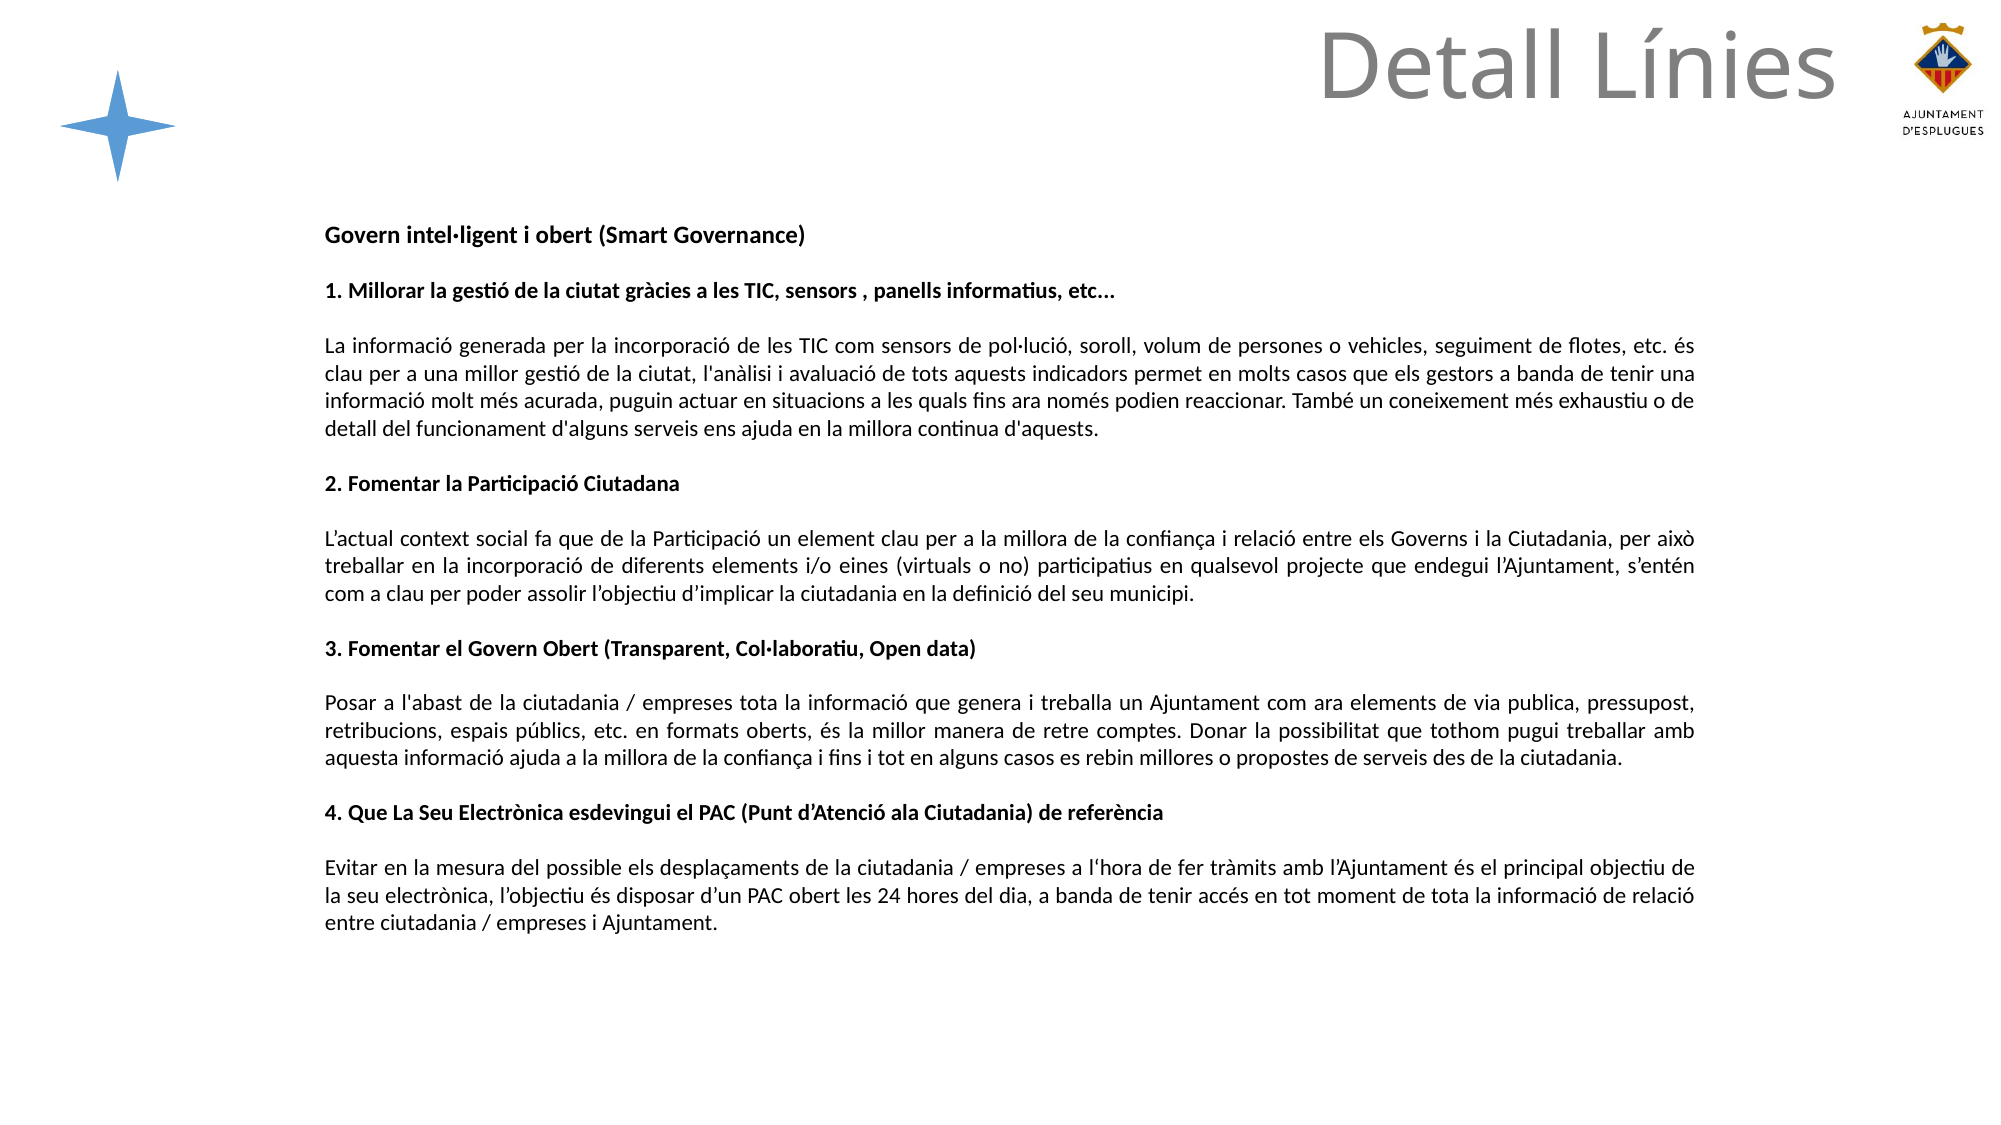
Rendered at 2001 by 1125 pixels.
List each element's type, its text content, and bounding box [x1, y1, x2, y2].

title Detall Línies [1181, 3, 1976, 127]
text_box Govern intel·ligent i obert (Smart Governance) 1. Millorar la gestió de la ciutat gràcies a les TIC, sensors , panells informatius, etc... La informació generada per la incorporació de les TIC com sensors de pol·lució, soroll, volum de persones o vehicles, seguiment de flotes, etc. és clau per a una millor gestió de la ciutat, l'anàlisi i avaluació de tots aquests indicadors permet en molts casos que els gestors a banda de tenir una informació molt més acurada, puguin actuar en situacions a les quals fins ara només podien reaccionar. També un coneixement més exhaustiu o de detall del funcionament d'alguns serveis ens ajuda en la millora continua d'aquests. 2. Fomentar la Participació Ciutadana L’actual context social fa que de la Participació un element clau per a la millora de la confiança i relació entre els Governs i la Ciutadania, per això treballar en la incorporació de diferents elements i/o eines (virtuals o no) participatius en qualsevol projecte que endegui l’Ajuntament, s’entén com a clau per poder assolir l’objectiu d’implicar la ciutadania en la definició del seu municipi. 3. Fomentar el Govern Obert (Transparent, Col·laboratiu, Open data) Posar a l'abast de la ciutadania / empreses tota la informació que genera i treballa un Ajuntament com ara elements de via publica, pressupost, retribucions, espais públics, etc. en formats oberts, és la millor manera de retre comptes. Donar la possibilitat que tothom pugui treballar amb aquesta informació ajuda a la millora de la confiança i fins i tot en alguns casos es rebin millores o propostes de serveis des de la ciutadania. 4. Que La Seu Electrònica esdevingui el PAC (Punt d’Atenció ala Ciutadania) de referència Evitar en la mesura del possible els desplaçaments de la ciutadania / empreses a l‘hora de fer tràmits amb l’Ajuntament és el principal objectiu de la seu electrònica, l’objectiu és disposar d’un PAC obert les 24 hores del dia, a banda de tenir accés en tot moment de tota la informació de relació entre ciutadania / empreses i Ajuntament. [310, 211, 1712, 943]
text_box [45, 56, 191, 196]
picture [1894, 15, 1991, 143]
